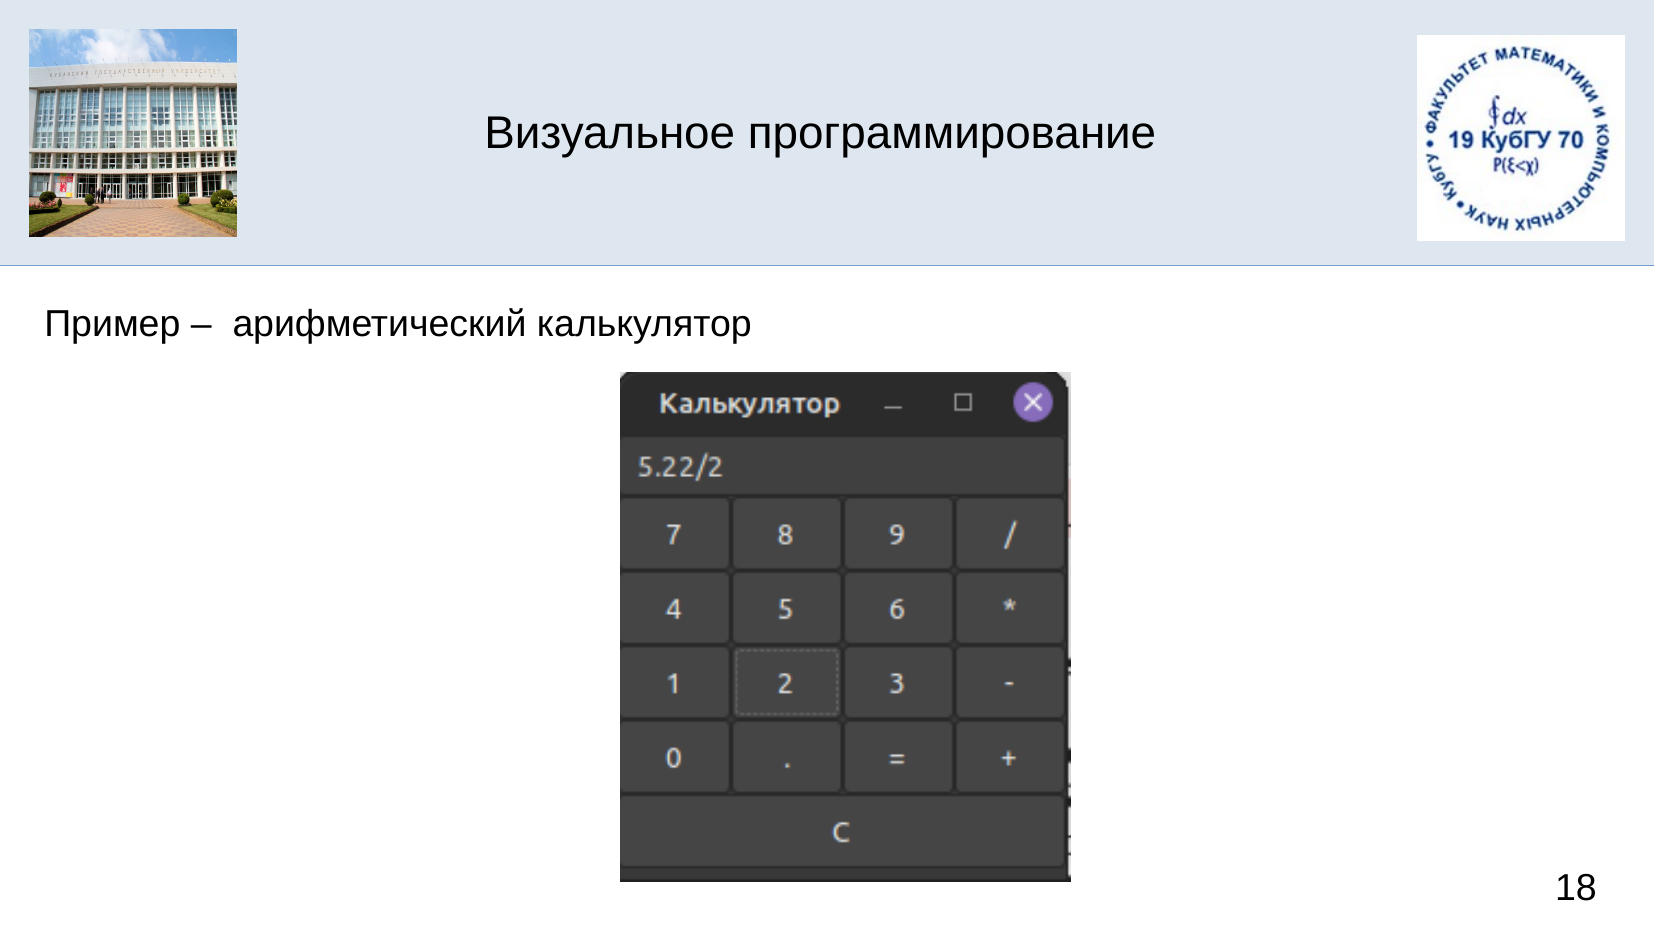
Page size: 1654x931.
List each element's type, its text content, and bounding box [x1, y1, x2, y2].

picture [1417, 35, 1625, 241]
picture [29, 29, 237, 238]
title Визуальное программирование [265, 4, 1388, 262]
text_box <номер> [1540, 859, 1654, 930]
text_box Пример ‒ арифметический калькулятор [29, 295, 1638, 440]
text_box [0, 0, 1654, 265]
picture [620, 372, 1071, 883]
